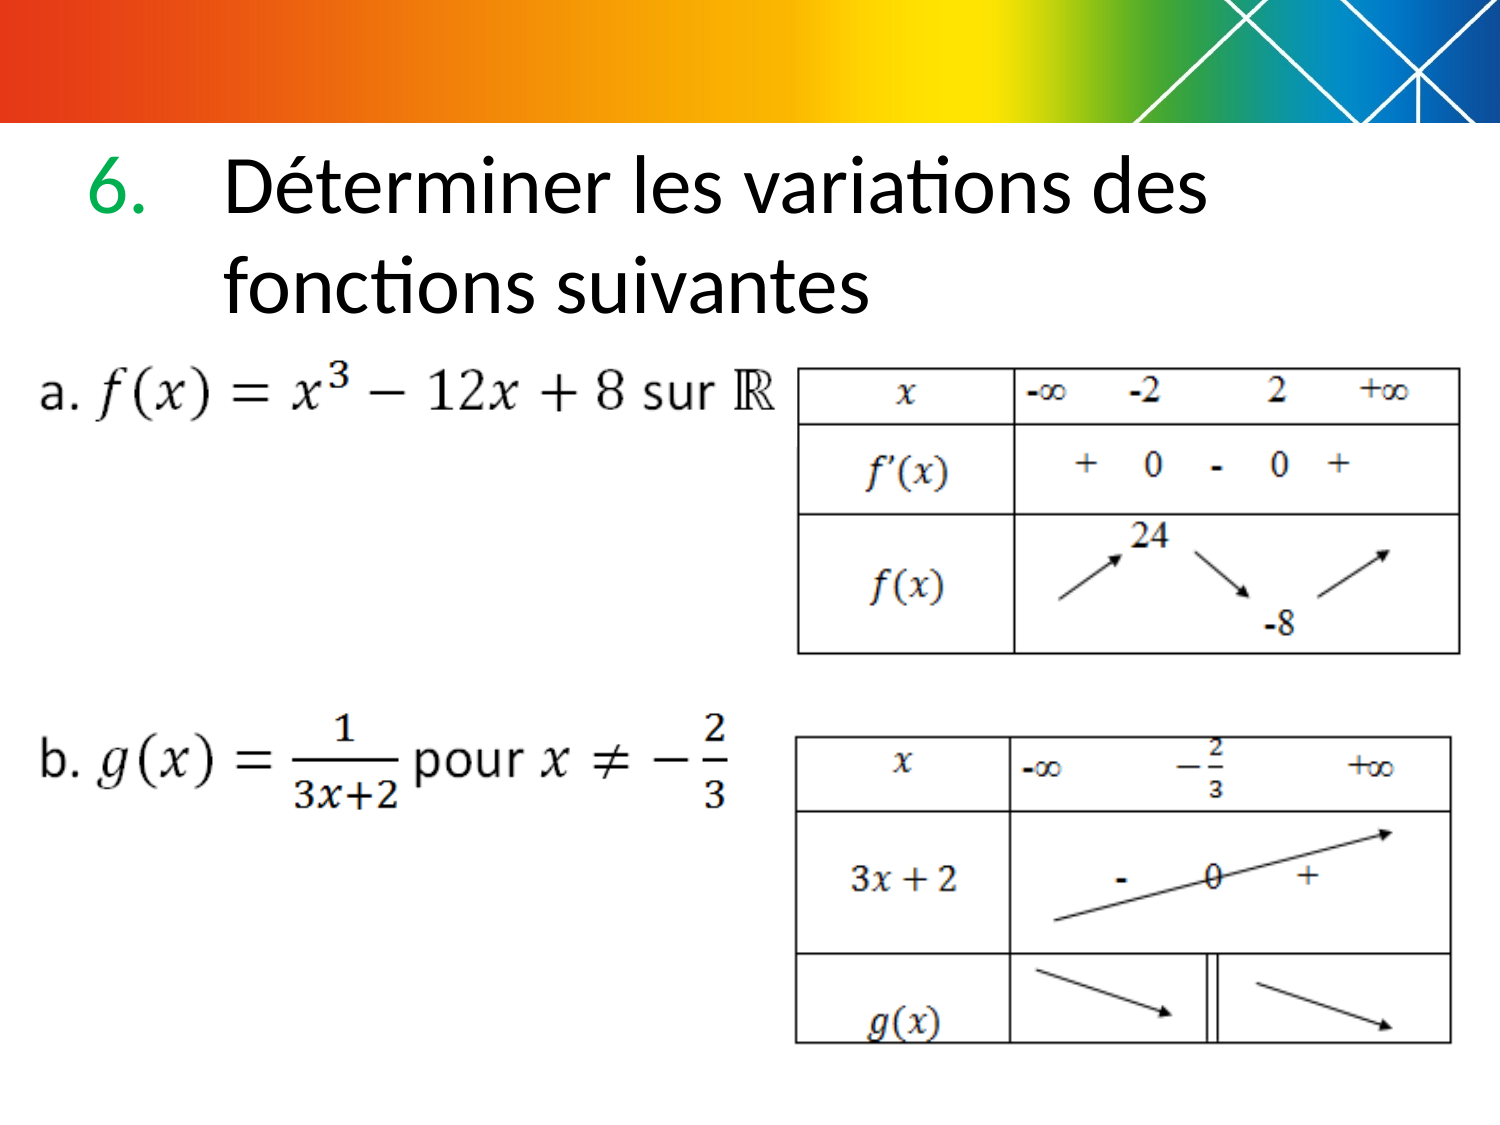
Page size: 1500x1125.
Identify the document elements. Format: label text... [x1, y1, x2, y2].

title Déterminer les variations des fonctions suivantes [71, 122, 1495, 338]
picture [0, 0, 1358, 123]
picture [1340, 0, 1500, 123]
picture [0, 703, 1465, 1055]
picture [0, 339, 1476, 668]
